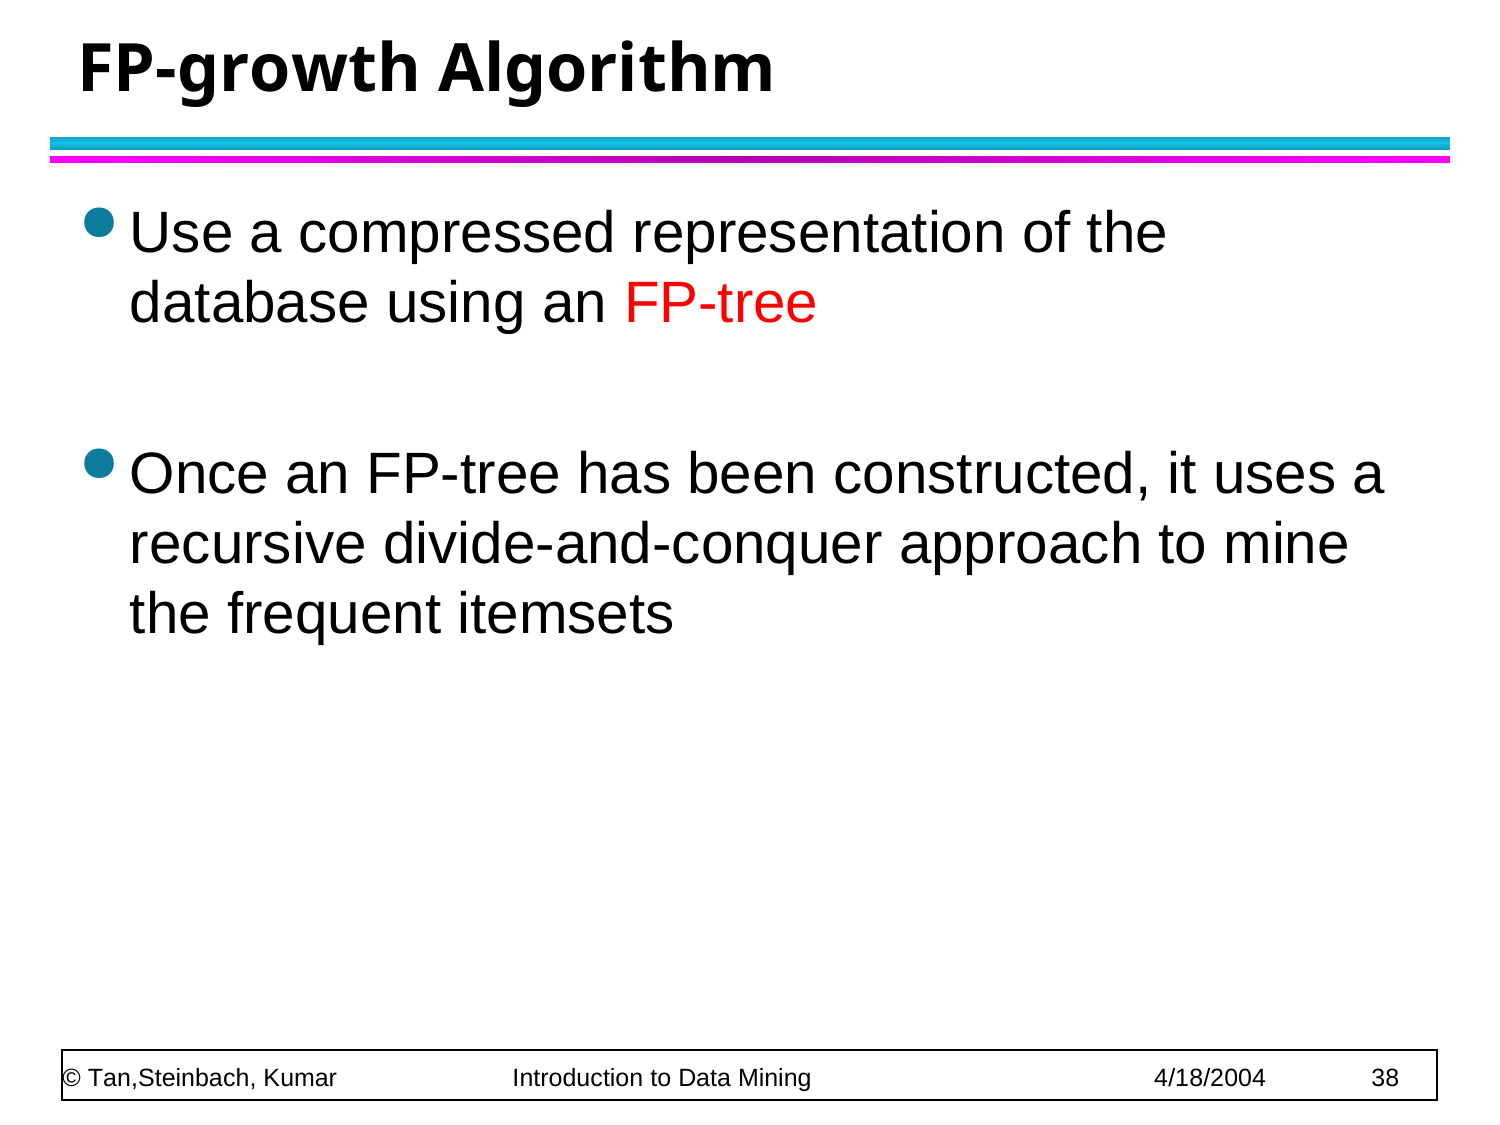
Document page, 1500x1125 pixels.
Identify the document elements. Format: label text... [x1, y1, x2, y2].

list Use a compressed representation of the database using an FP-tree Once an FP-tree has been constructed, it uses a recursive divide-and-conquer approach to mine the frequent itemsets [67, 187, 1432, 1038]
title FP-growth Algorithm [62, 22, 1421, 113]
